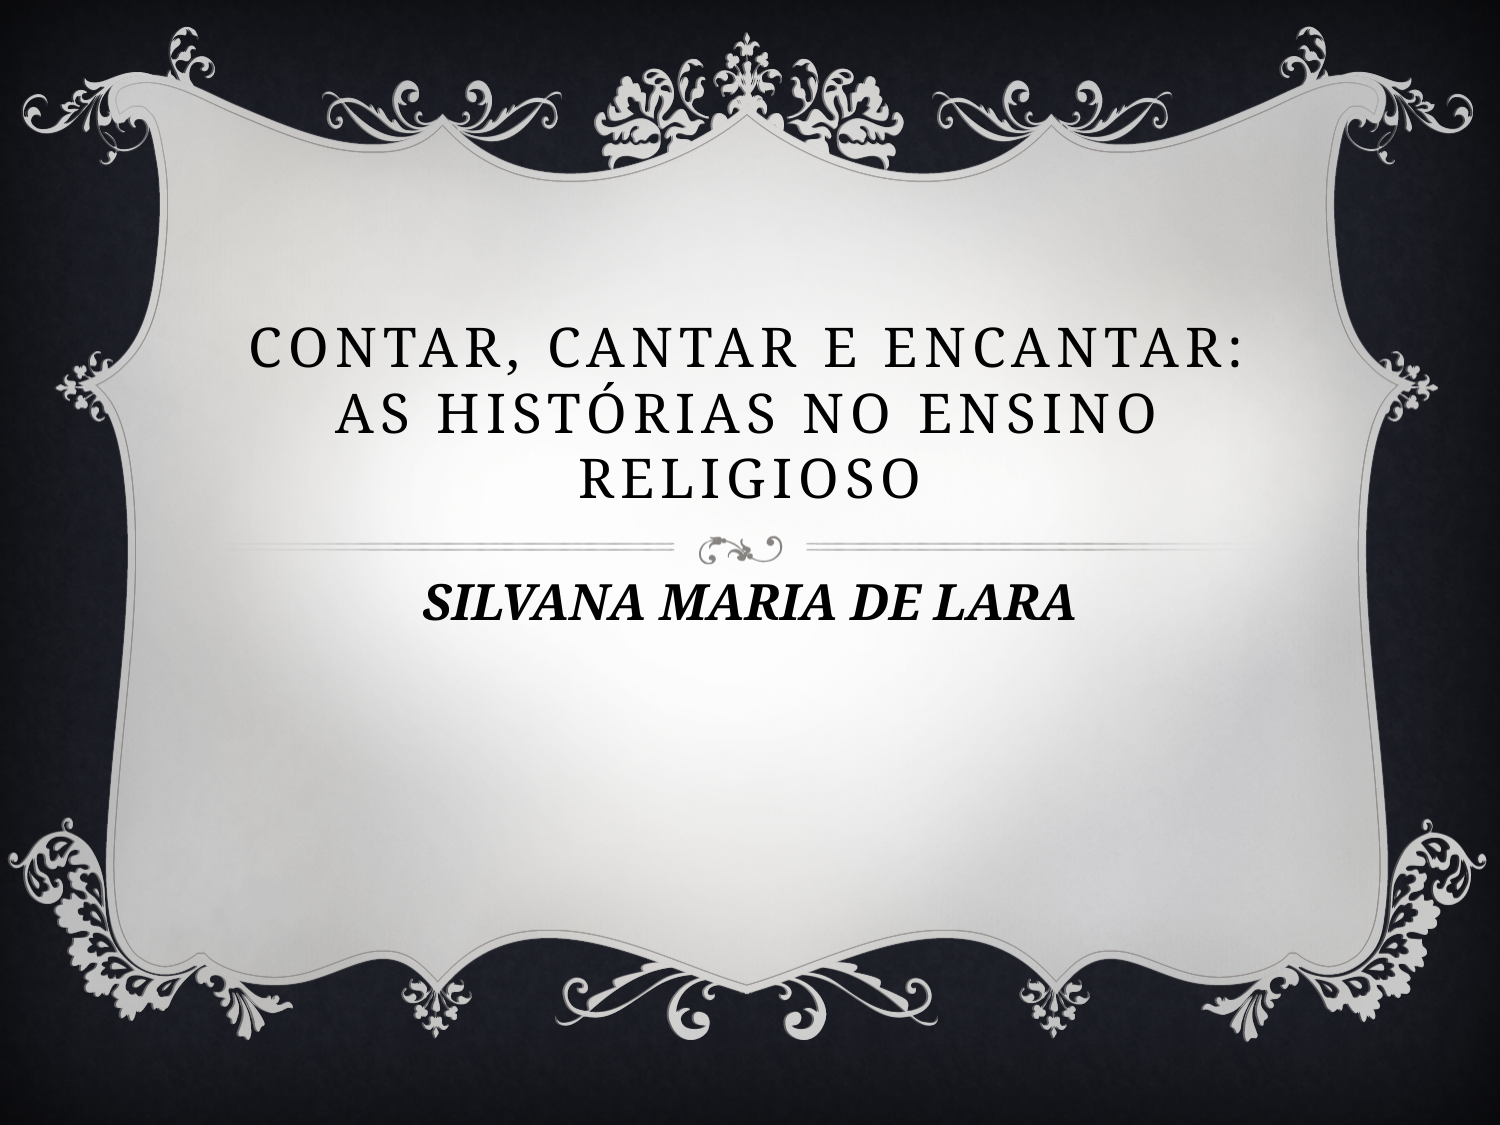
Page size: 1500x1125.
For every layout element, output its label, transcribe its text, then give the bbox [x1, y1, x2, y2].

subtitle SILVANA MARIA DE LARA [225, 562, 1275, 688]
title CONTAR, CANTAR E ENCANTAR: AS HISTÓRIAS NO ENSINO RELIGIOSO [225, 305, 1275, 518]
picture [0, 0, 1500, 1125]
